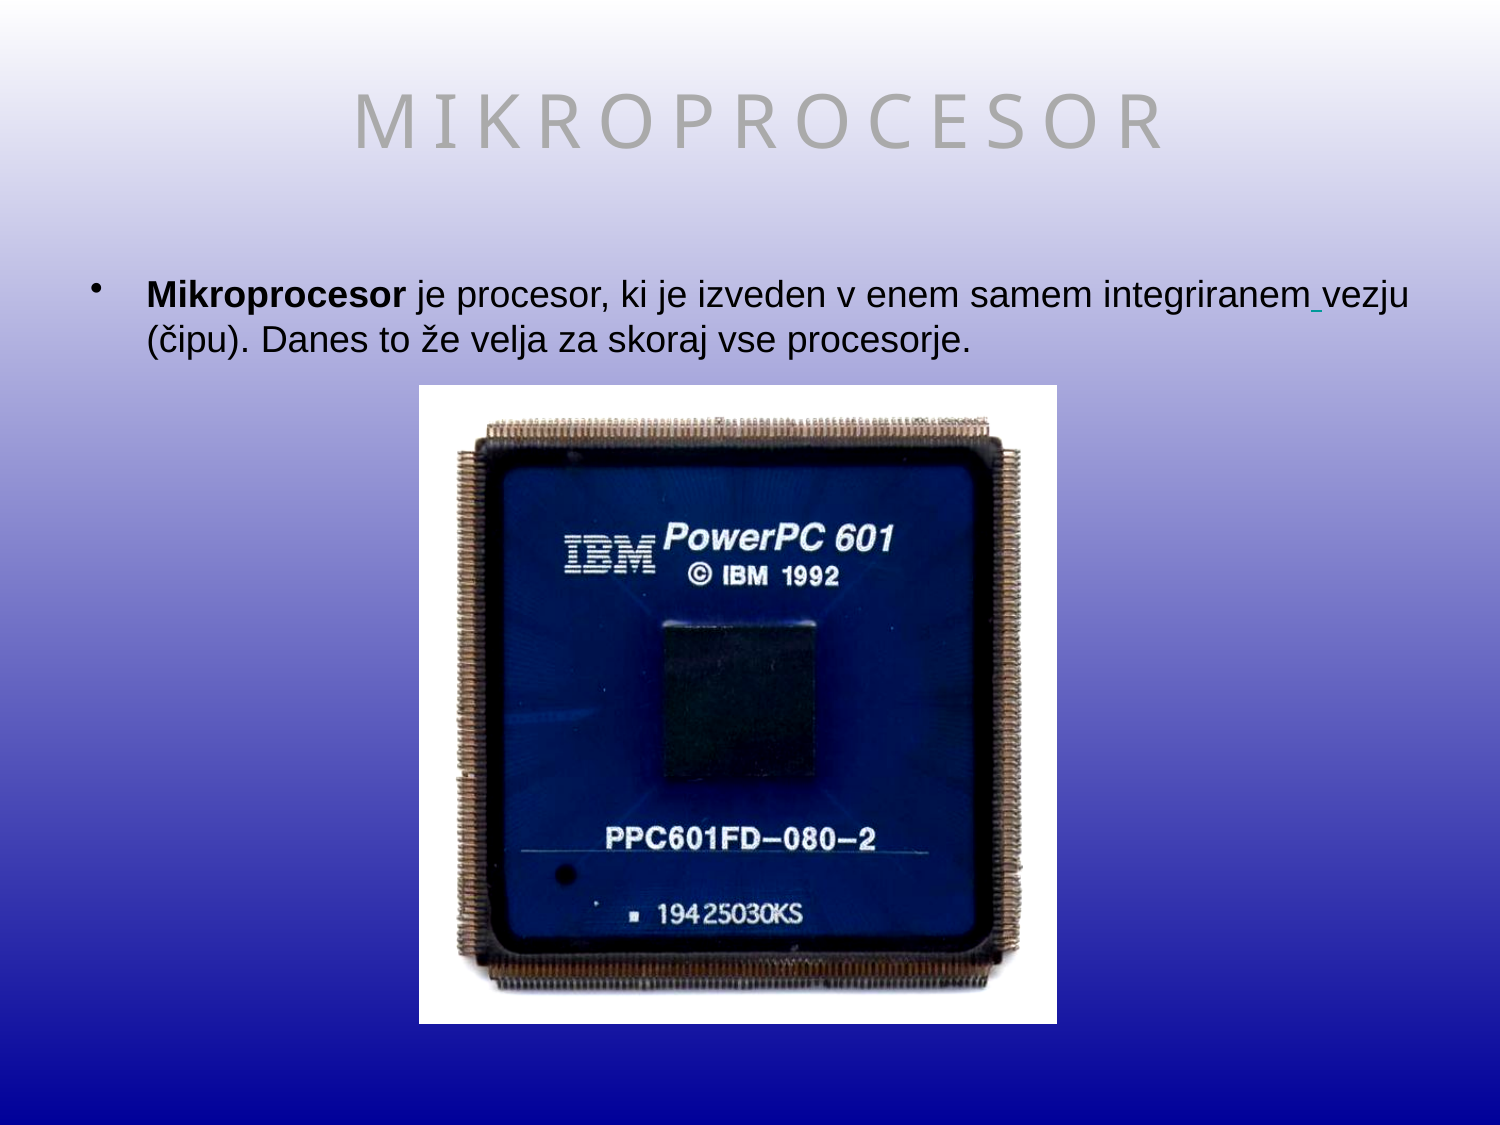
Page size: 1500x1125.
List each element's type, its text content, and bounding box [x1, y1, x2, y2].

list Mikroprocesor je procesor, ki je izveden v enem samem integriranem vezju (čipu). Danes to že velja za skoraj vse procesorje. [75, 262, 1425, 1005]
text_box MIKROPROCESOR [336, 66, 1141, 197]
picture [419, 385, 1057, 1024]
